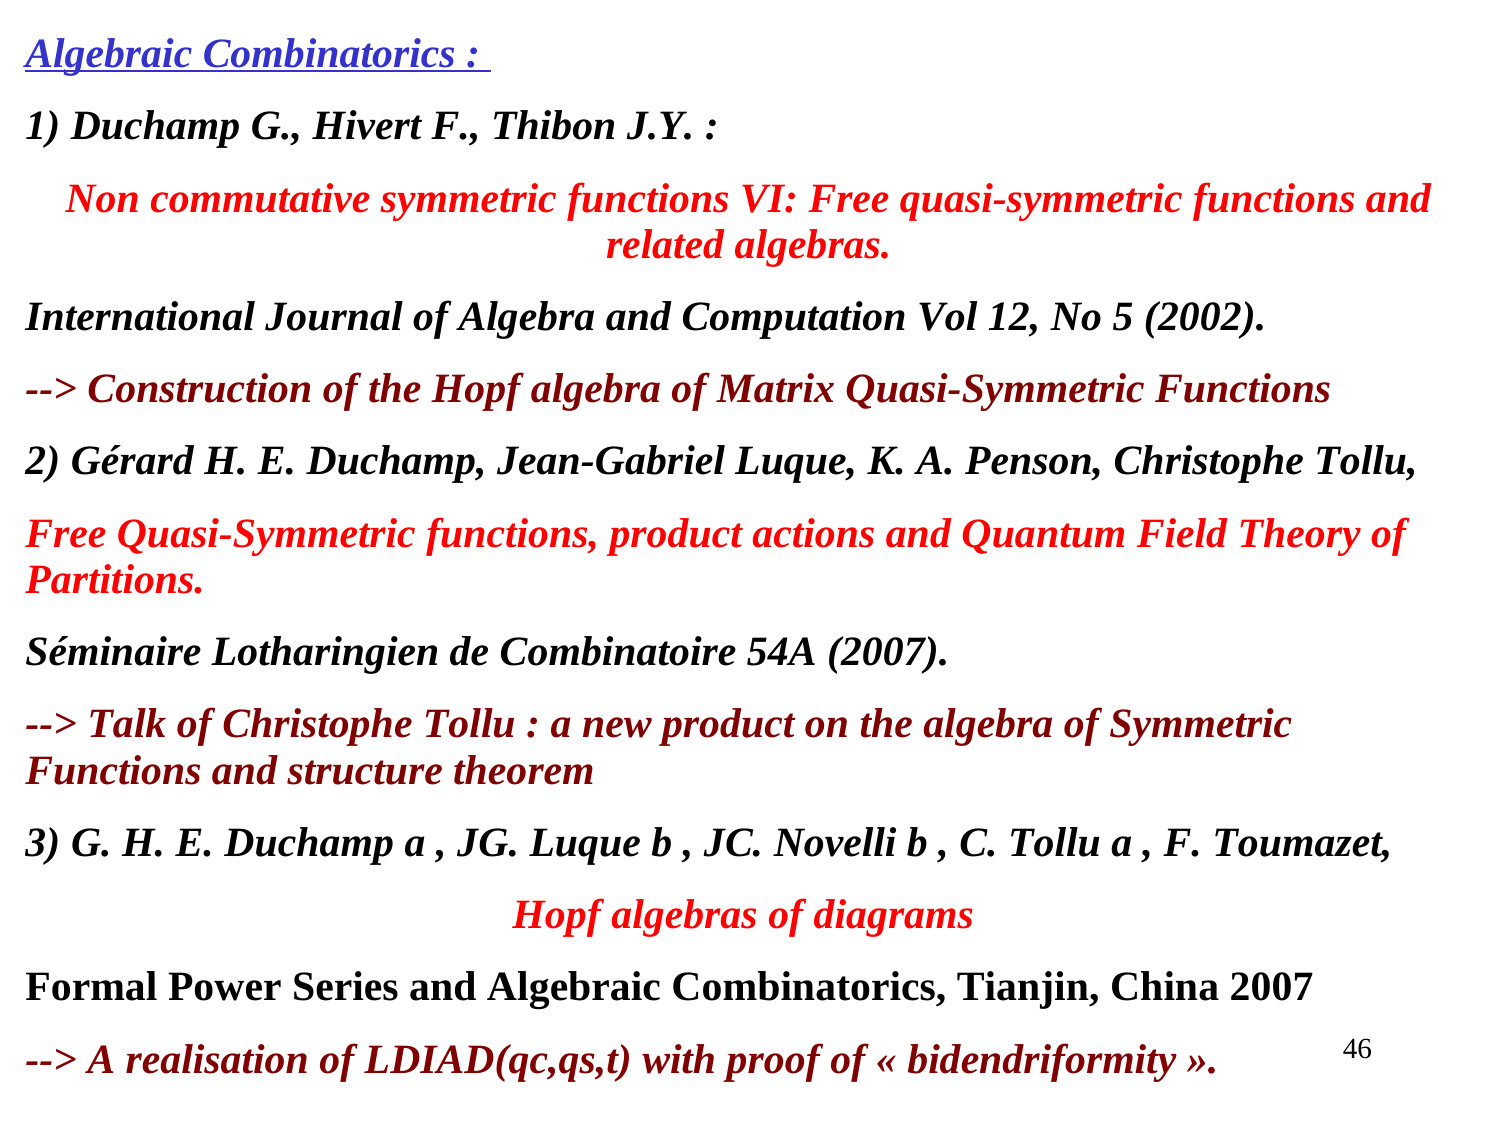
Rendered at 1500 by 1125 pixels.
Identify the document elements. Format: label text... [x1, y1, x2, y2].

text_box Algebraic Combinatorics : 1) Duchamp G., Hivert F., Thibon J.Y. : Non commutative symmetric functions VI: Free quasi-symmetric functions and related algebras. International Journal of Algebra and Computation Vol 12, No 5 (2002). --> Construction of the Hopf algebra of Matrix Quasi-Symmetric Functions 2) Gérard H. E. Duchamp, Jean-Gabriel Luque, K. A. Penson, Christophe Tollu, Free Quasi-Symmetric functions, product actions and Quantum Field Theory of Partitions. Séminaire Lotharingien de Combinatoire 54A (2007). --> Talk of Christophe Tollu : a new product on the algebra of Symmetric Functions and structure theorem 3) G. H. E. Duchamp a , J­G. Luque b , J­C. Novelli b , C. Tollu a , F. Toumazet, Hopf algebras of diagrams Formal Power Series and Algebraic Combinatorics, Tianjin, China 2007 --> A realisation of LDIAD(qc,qs,t) with proof of « bidendriformity ». [10, 22, 1487, 1099]
